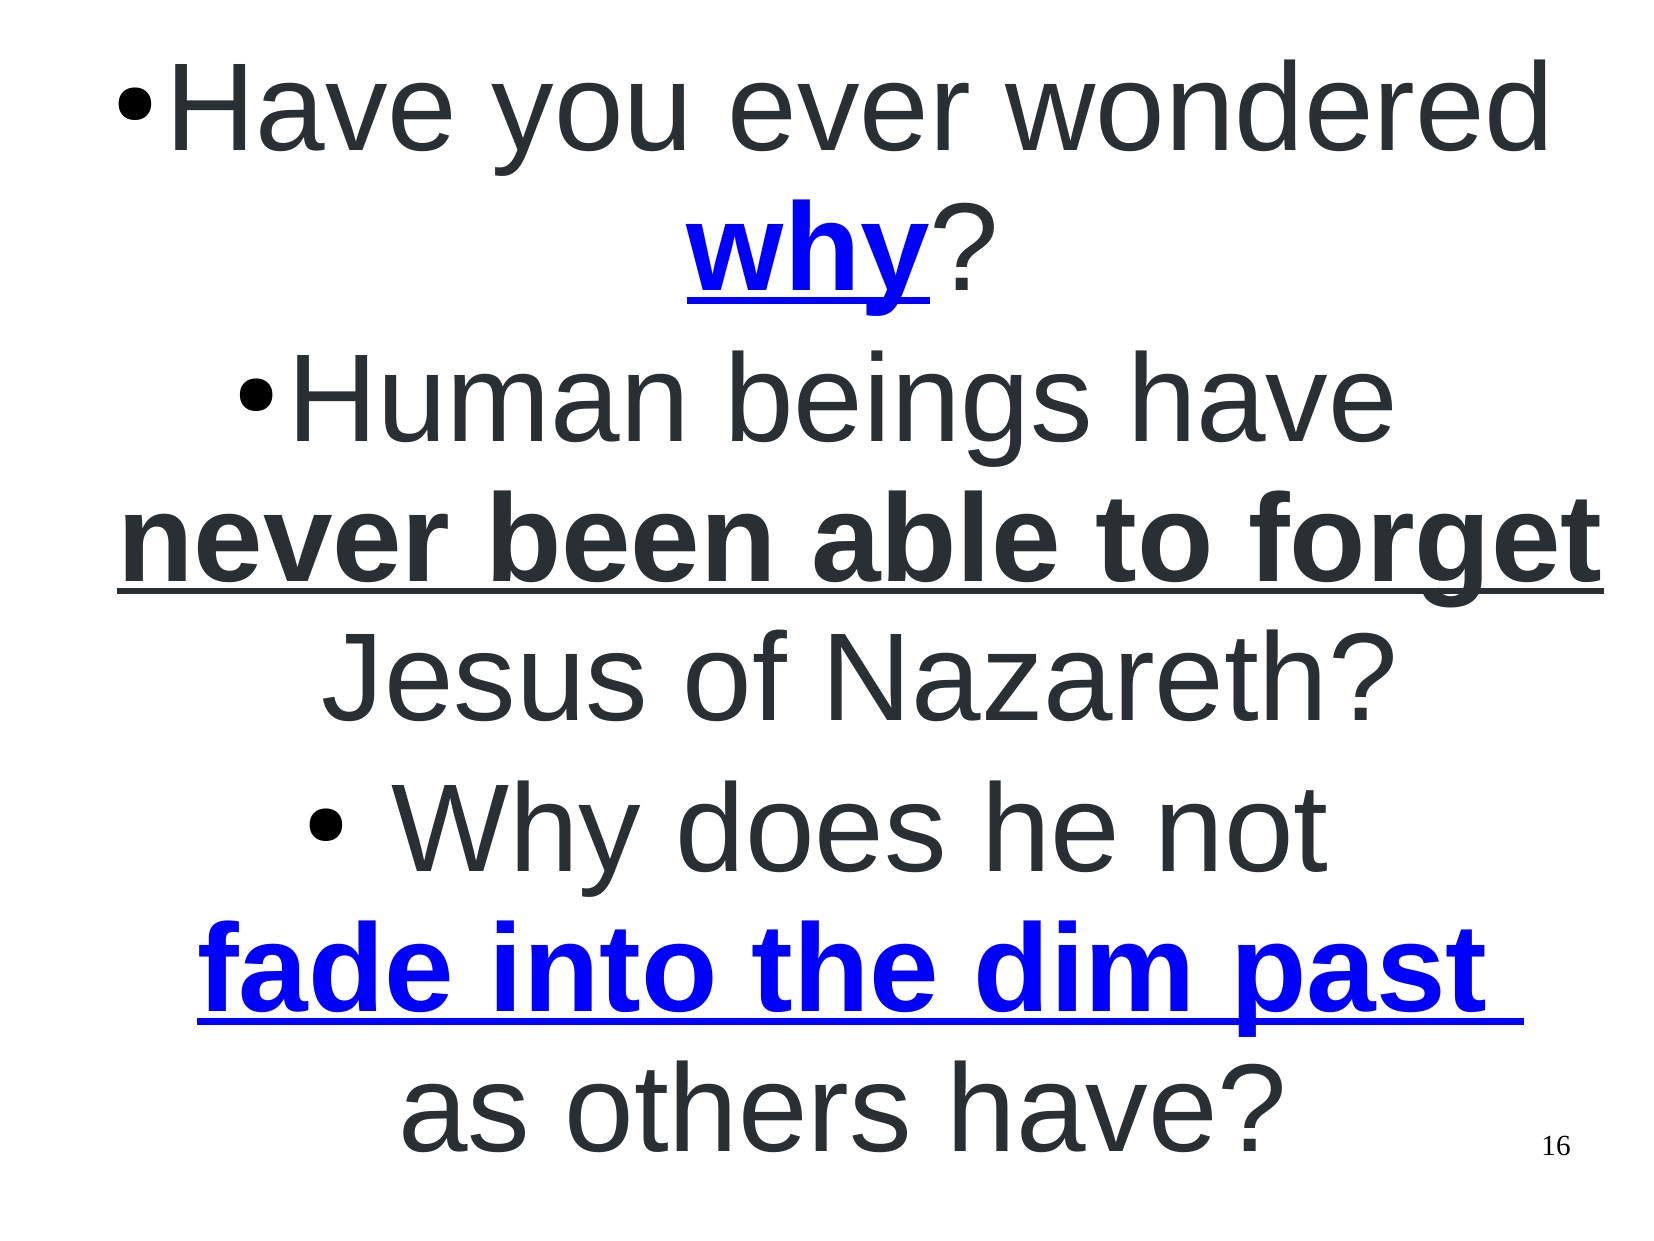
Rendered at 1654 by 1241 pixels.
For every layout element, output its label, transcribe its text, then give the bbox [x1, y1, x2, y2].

list Have you ever wondered why? Human beings have never been able to forget Jesus of Nazareth? Why does he not fade into the dim past as others have? [37, 37, 1613, 1238]
